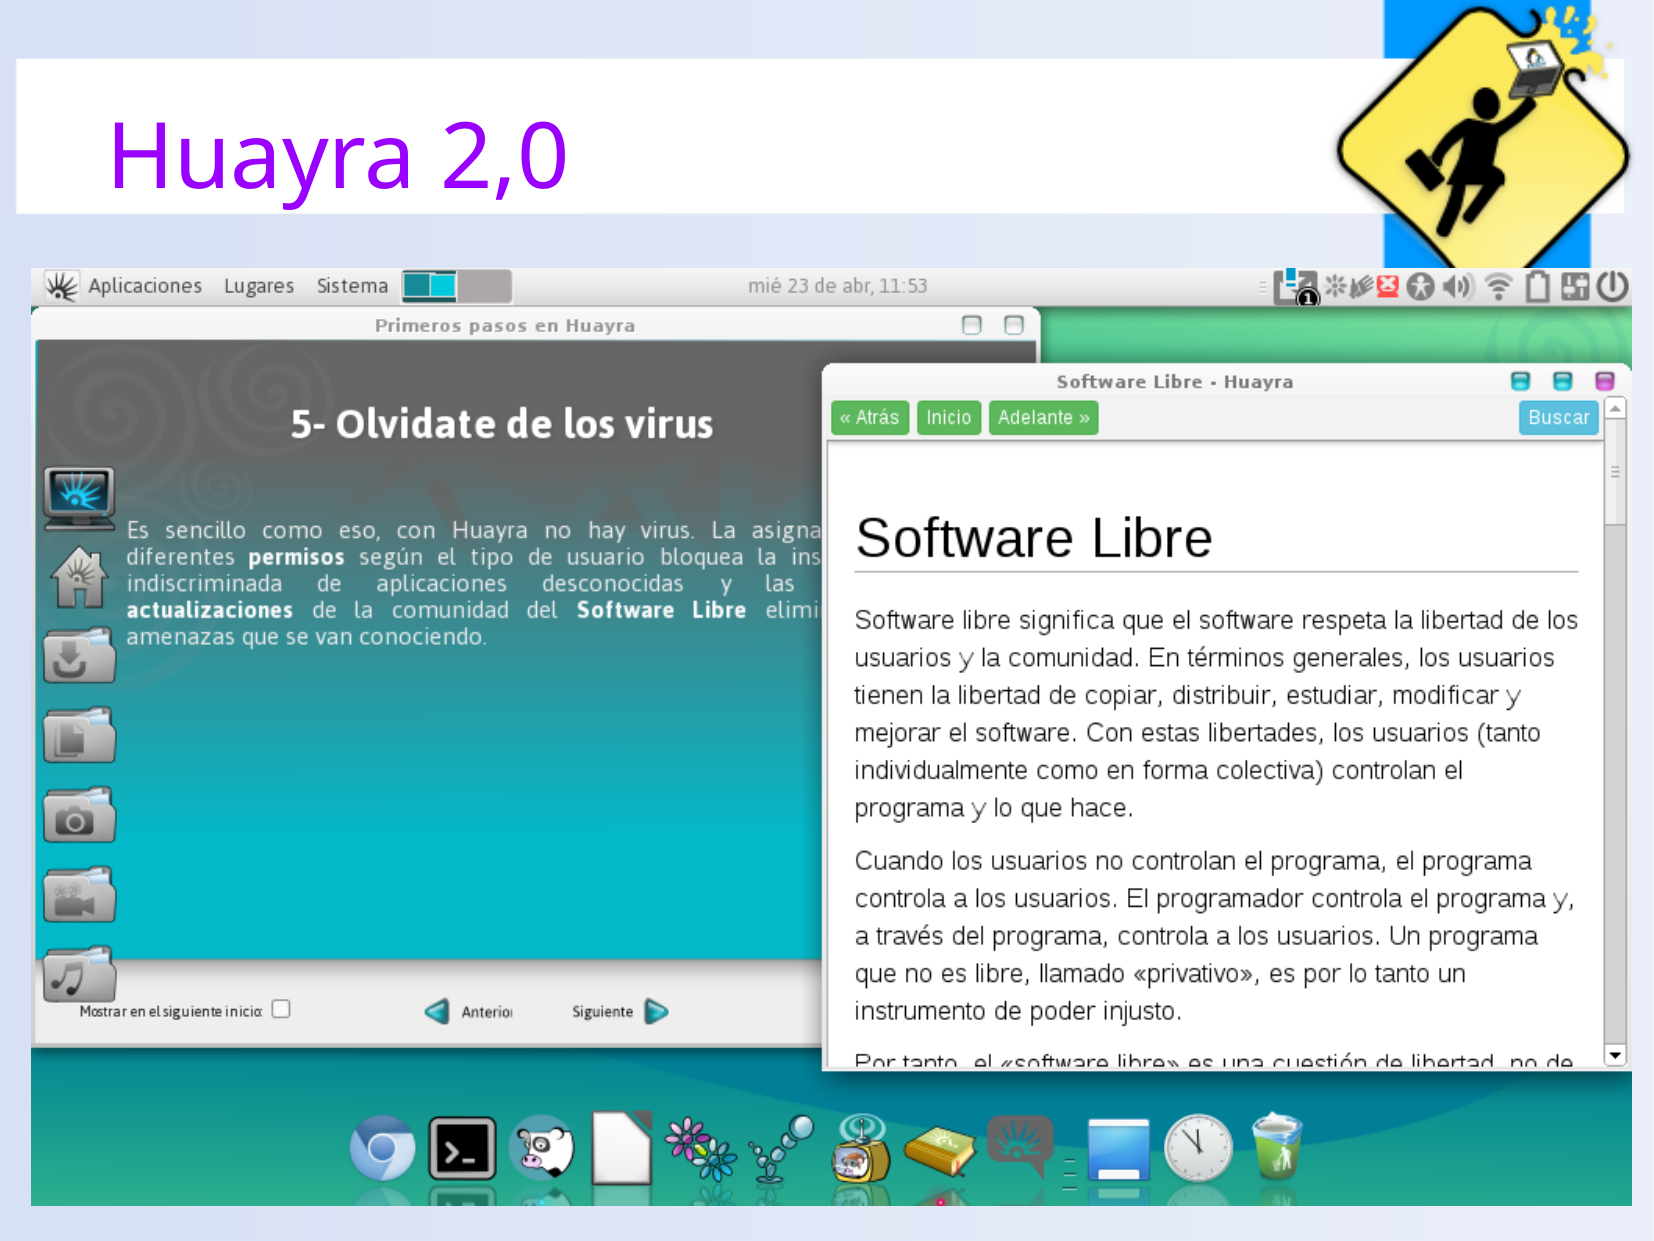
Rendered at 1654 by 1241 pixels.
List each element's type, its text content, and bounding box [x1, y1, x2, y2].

picture [0, 0, 1654, 1241]
title Huayra 2,0 [82, 49, 1571, 257]
